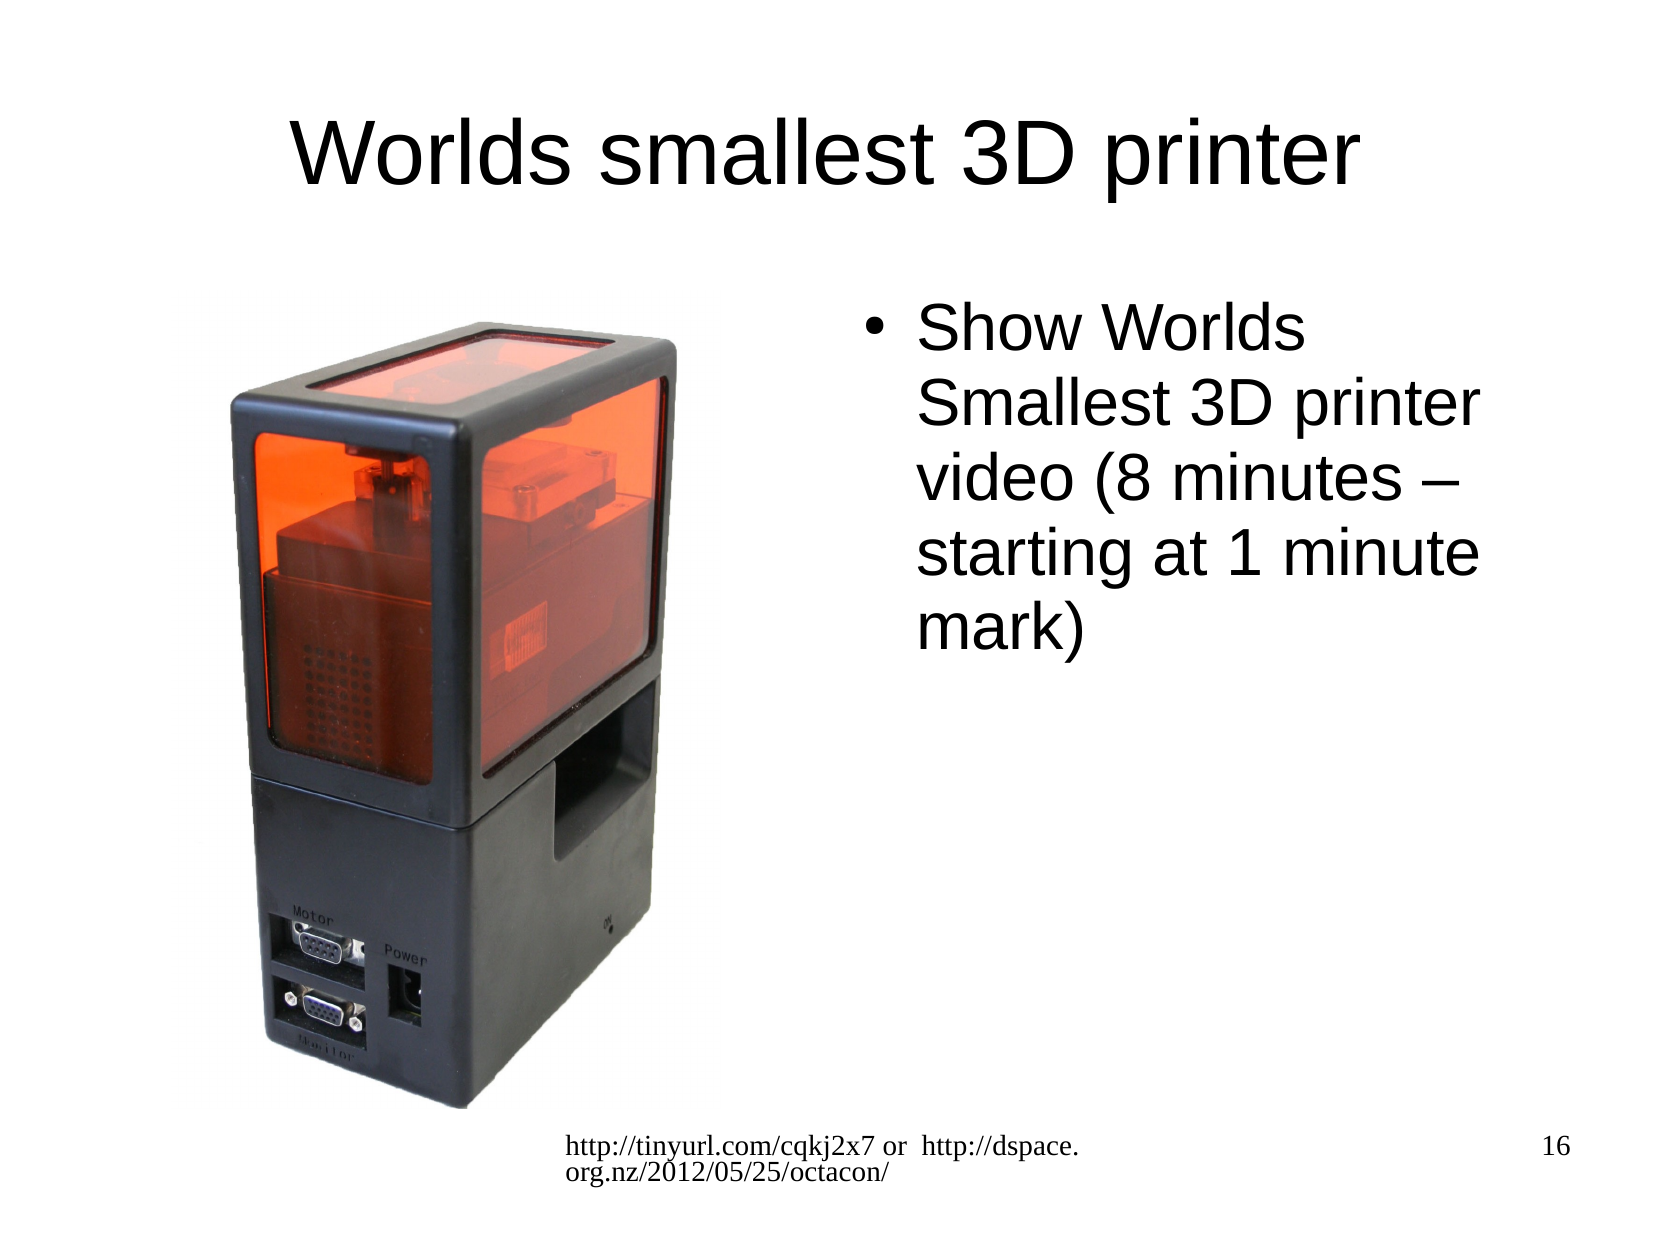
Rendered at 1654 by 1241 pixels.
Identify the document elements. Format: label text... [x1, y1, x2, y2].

picture [171, 290, 721, 1109]
title Worlds smallest 3D printer [82, 49, 1571, 257]
list Show Worlds Smallest 3D printer video (8 minutes – starting at 1 minute mark) [845, 290, 1572, 1109]
